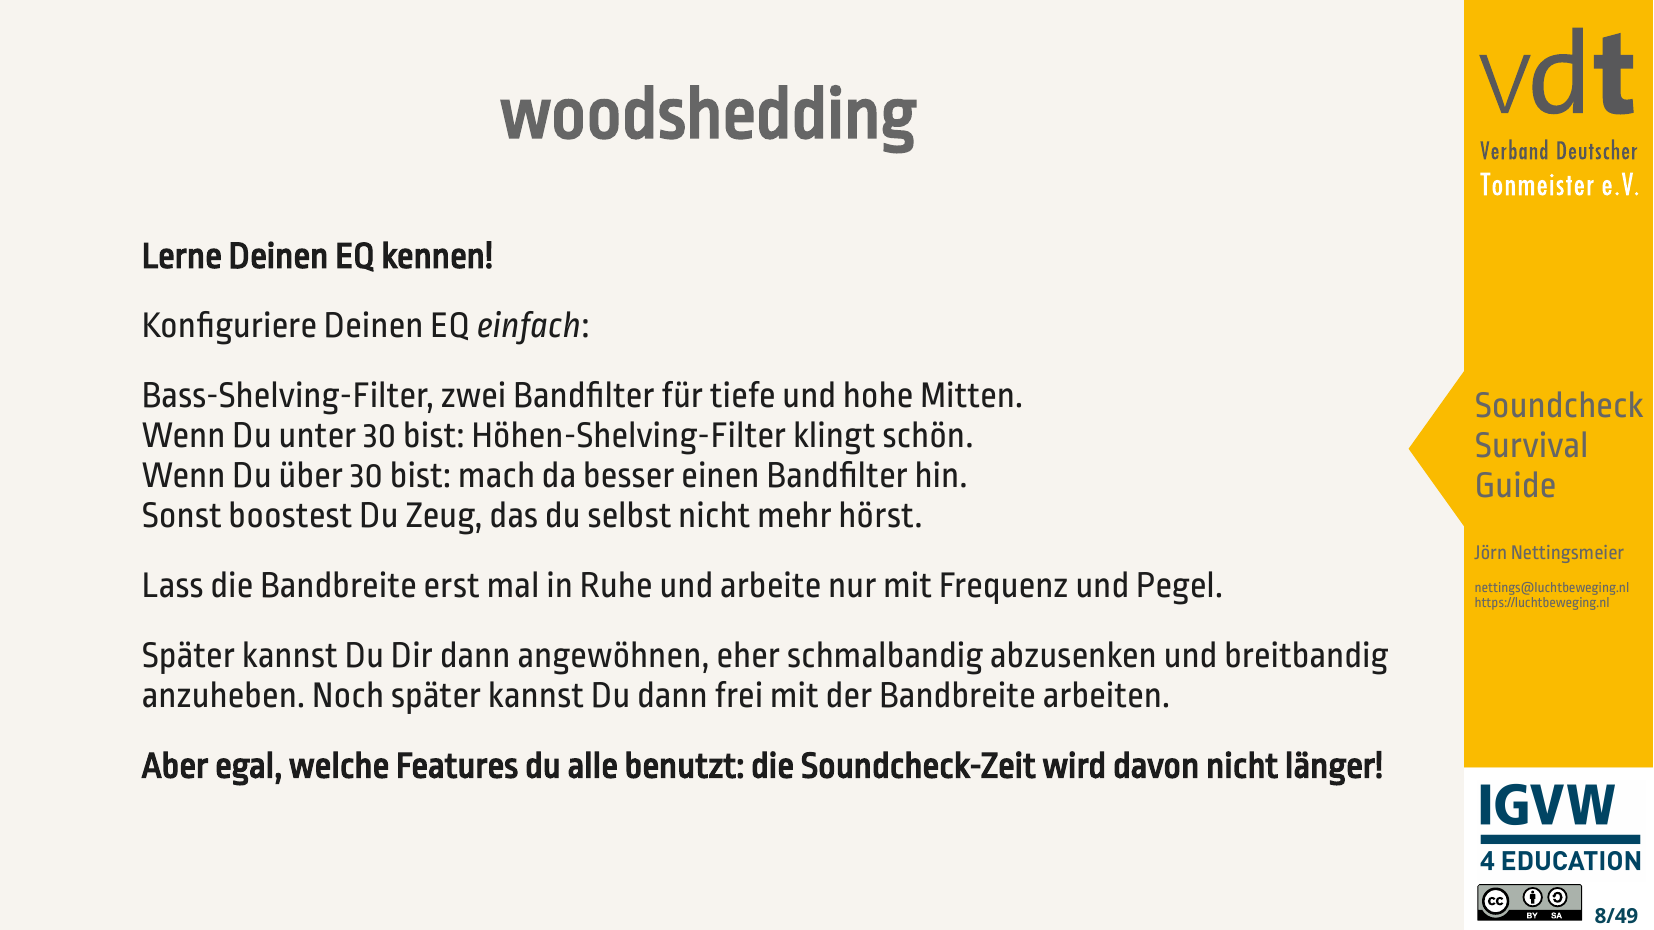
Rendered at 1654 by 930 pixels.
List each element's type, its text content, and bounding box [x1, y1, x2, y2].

list Lerne Deinen EQ kennen! Konfiguriere Deinen EQ einfach: Bass-Shelving-Filter, zwei Bandfilter für tiefe und hohe Mitten. Wenn Du unter 30 bist: Höhen-Shelving-Filter klingt schön. Wenn Du über 30 bist: mach da besser einen Bandfilter hin. Sonst boostest Du Zeug, das du selbst nicht mehr hörst. Lass die Bandbreite erst mal in Ruhe und arbeite nur mit Frequenz und Pegel. Später kannst Du Dir dann angewöhnen, eher schmalbandig abzusenken und breitbandig anzuheben. Noch später kannst Du dann frei mit der Bandbreite arbeiten. Aber egal, welche Features du alle benutzt: die Soundcheck-Zeit wird davon nicht länger! [141, 236, 1394, 905]
picture [1477, 780, 1646, 882]
title woodshedding [82, 37, 1335, 193]
